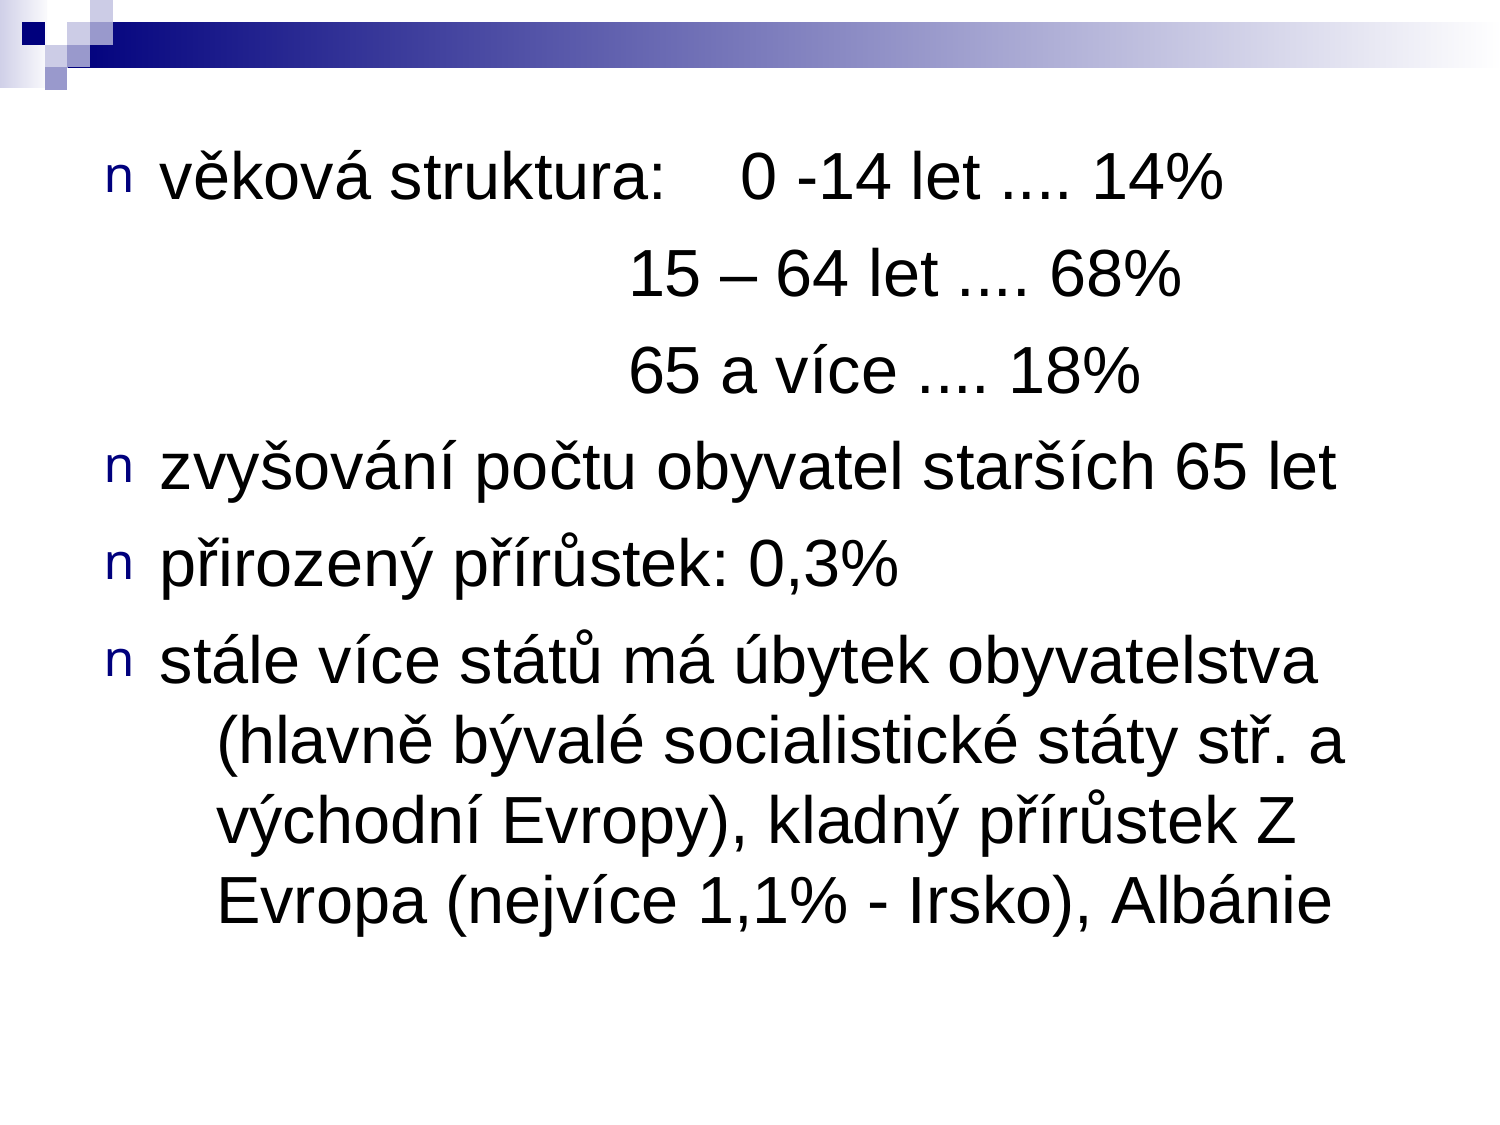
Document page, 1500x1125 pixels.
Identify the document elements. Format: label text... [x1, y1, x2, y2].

list věková struktura: 0 -14 let .... 14% 15 – 64 let .... 68% 65 a více .... 18% zvyšování počtu obyvatel starších 65 let přirozený přírůstek: 0,3% stále více států má úbytek obyvatelstva (hlavně bývalé socialistické státy stř. a východní Evropy), kladný přírůstek Z Evropa (nejvíce 1,1% - Irsko), Albánie [88, 125, 1471, 1083]
